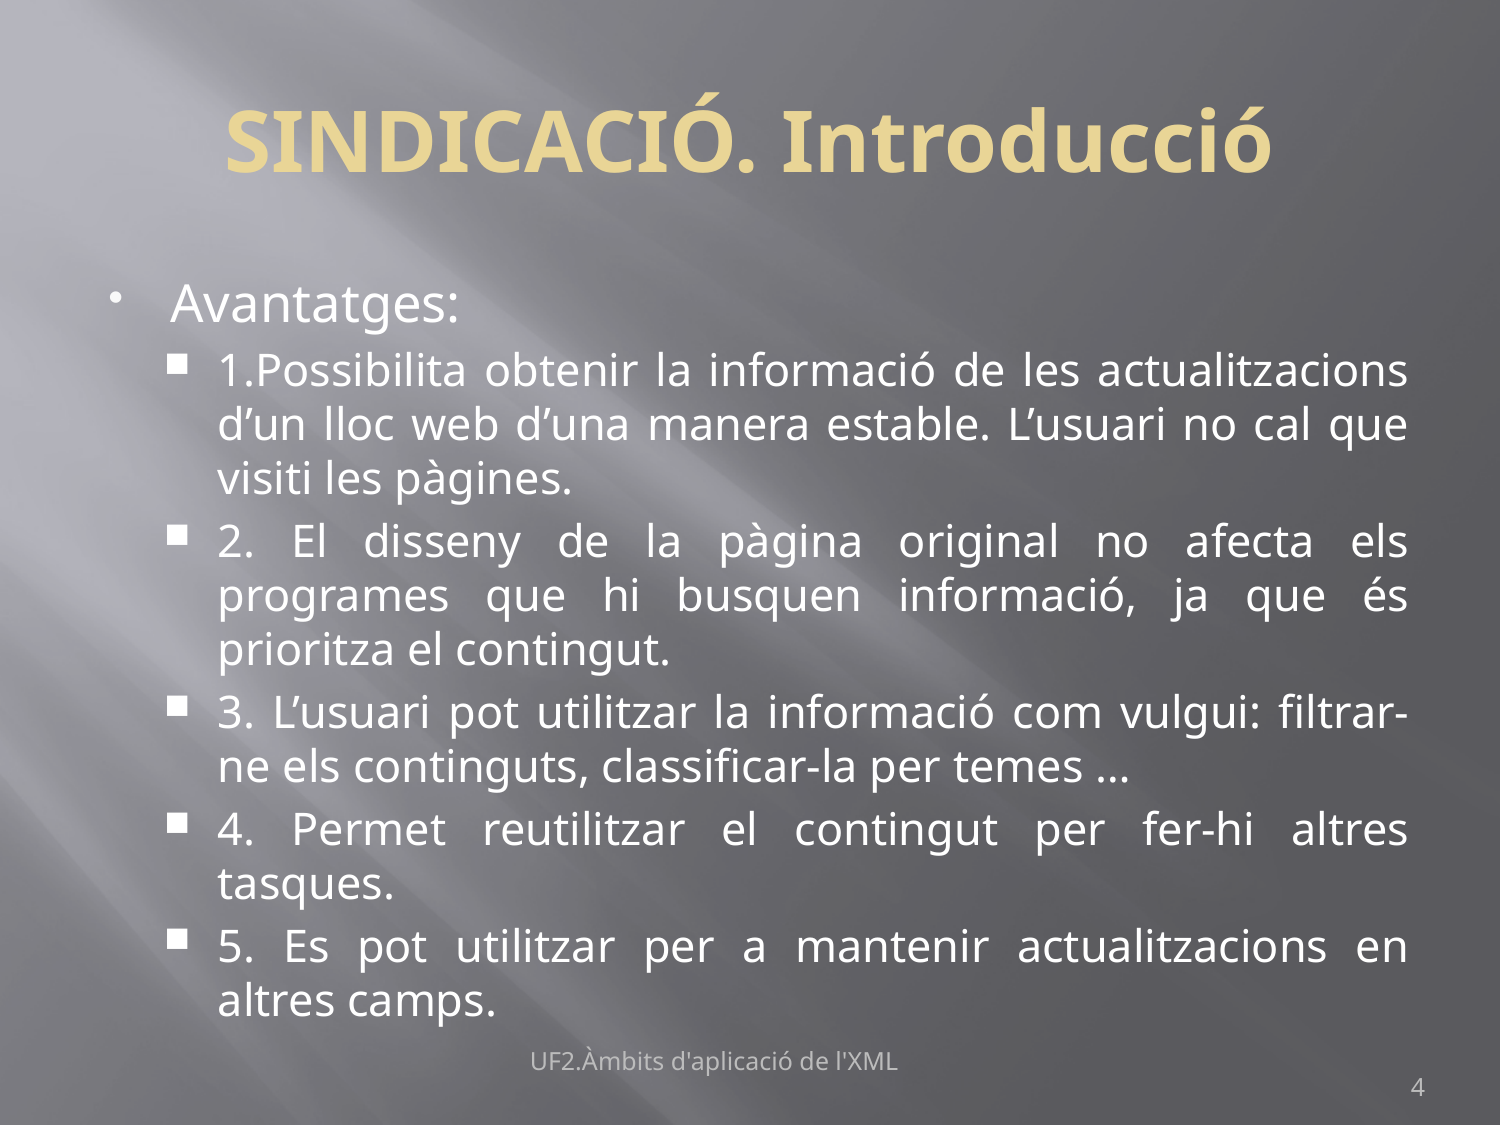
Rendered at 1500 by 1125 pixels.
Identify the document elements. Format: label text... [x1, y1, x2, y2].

slide_number <número> [1299, 1052, 1425, 1113]
list Avantatges: 1.Possibilita obtenir la informació de les actualitzacions d’un lloc web d’una manera estable. L’usuari no cal que visiti les pàgines. 2. El disseny de la pàgina original no afecta els programes que hi busquen informació, ja que és prioritza el contingut. 3. L’usuari pot utilitzar la informació com vulgui: filtrar-ne els continguts, classificar-la per temes … 4. Permet reutilitzar el contingut per fer-hi altres tasques. 5. Es pot utilitzar per a mantenir actualitzacions en altres camps. [75, 262, 1425, 1035]
title SINDICACIÓ. Introducció [75, 45, 1425, 233]
footer UF2.Àmbits d'aplicació de l'XML [512, 1052, 988, 1113]
picture [0, 0, 1500, 1125]
